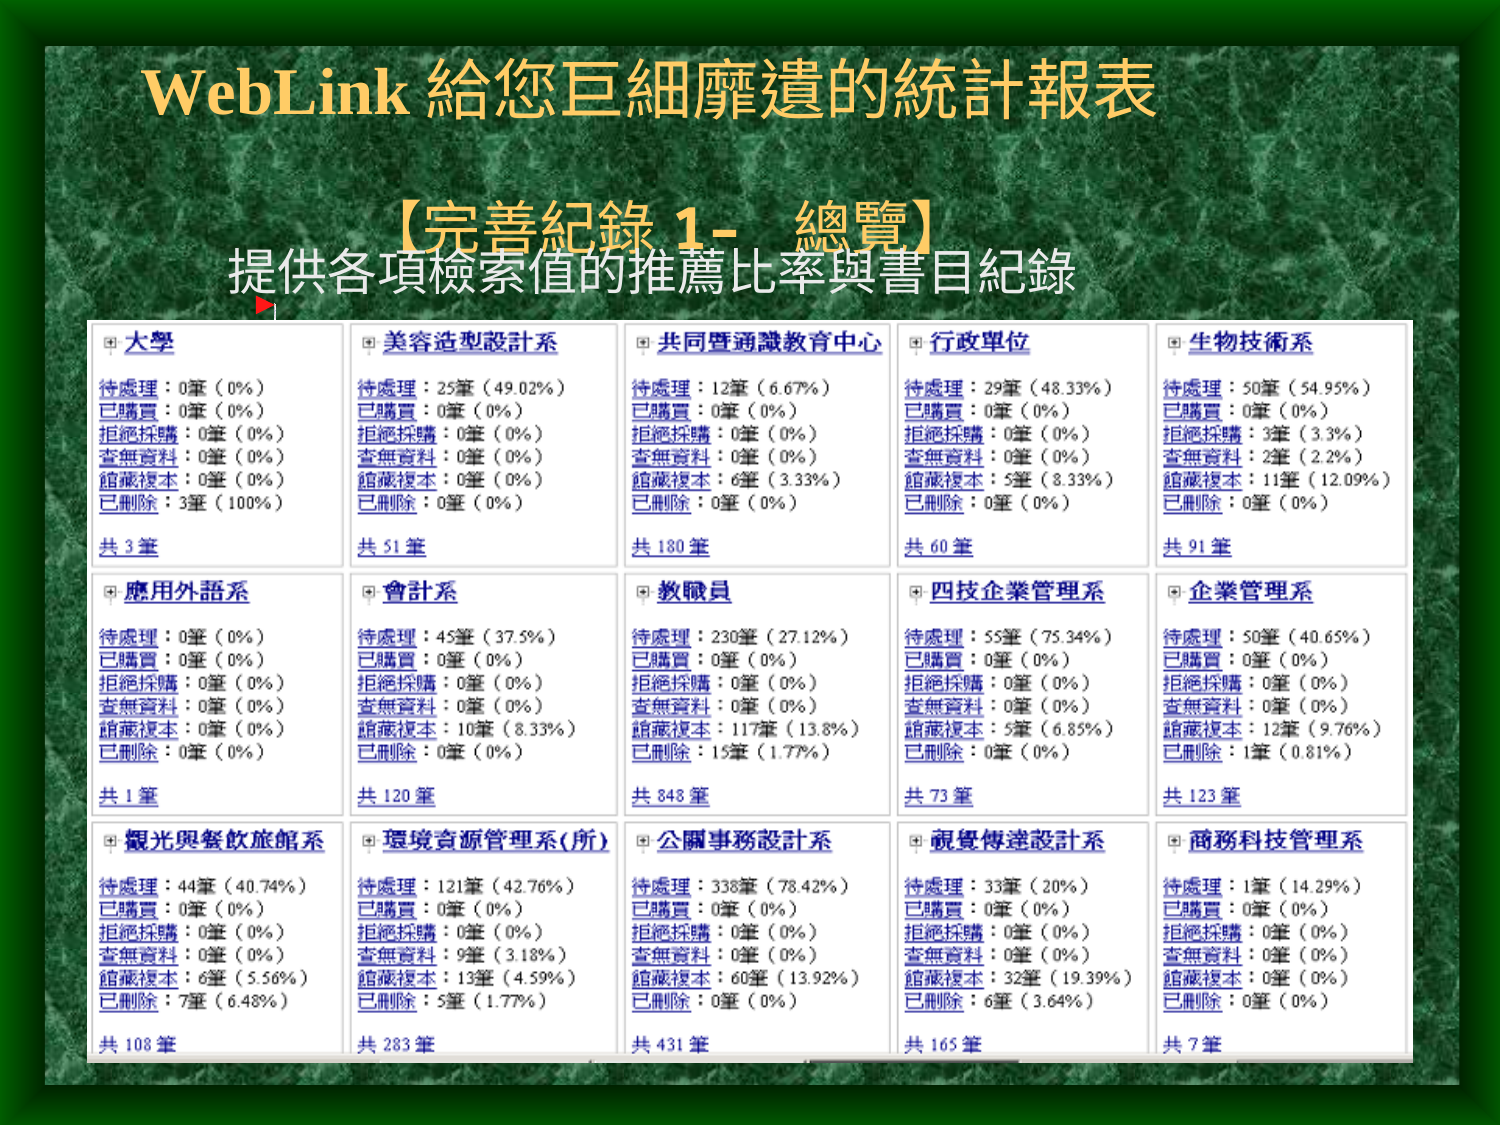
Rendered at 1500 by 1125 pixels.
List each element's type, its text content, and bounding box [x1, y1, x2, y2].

chart [87, 303, 1413, 1063]
picture [44, 46, 1460, 1085]
title WebLink給您巨細靡遺的統計報表 【完善紀錄1– 總覽】 [37, 0, 1263, 268]
list 提供各項檢索值的推薦比率與書目紀錄 [212, 224, 1262, 320]
